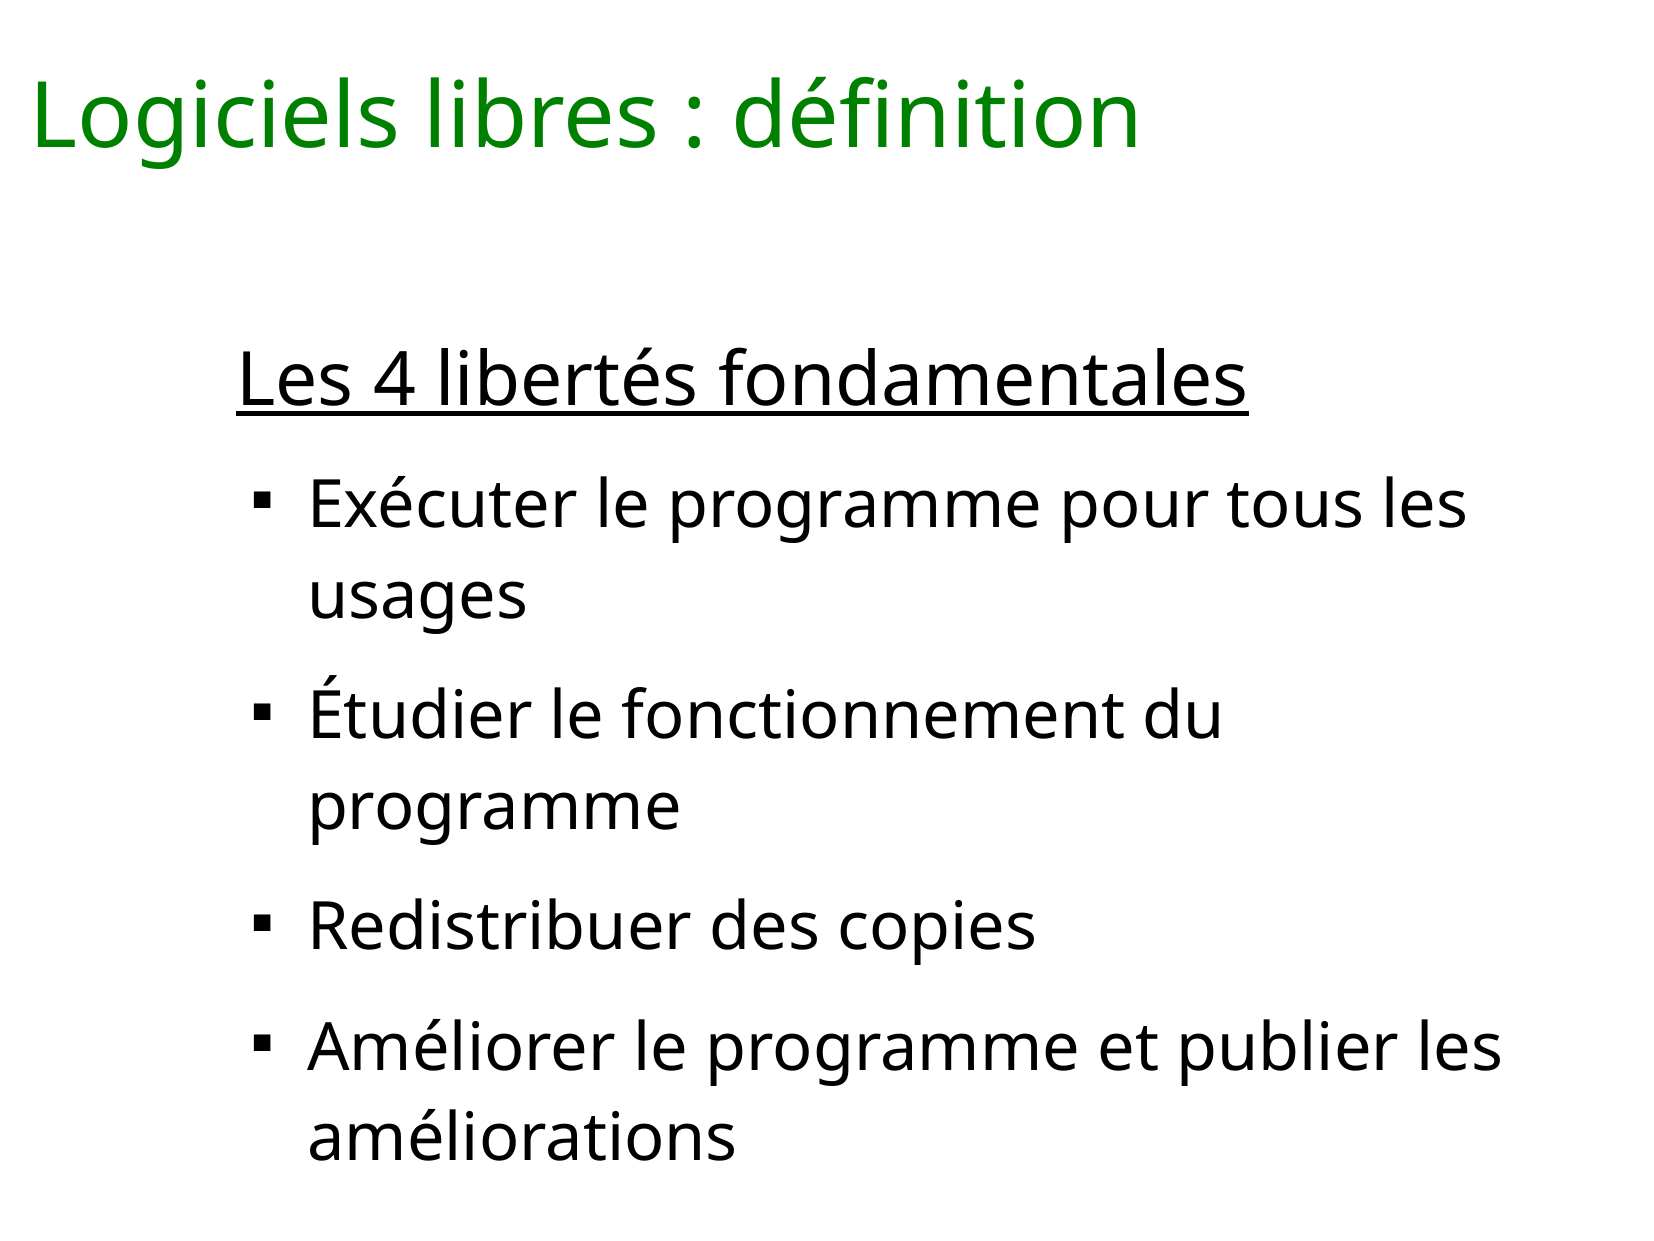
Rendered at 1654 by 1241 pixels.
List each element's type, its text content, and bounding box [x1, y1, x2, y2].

title Logiciels libres : définition [29, 46, 1323, 178]
list Les 4 libertés fondamentales Exécuter le programme pour tous les usages Étudier le fonctionnement du programme Redistribuer des copies Améliorer le programme et publier les améliorations [236, 324, 1595, 1075]
